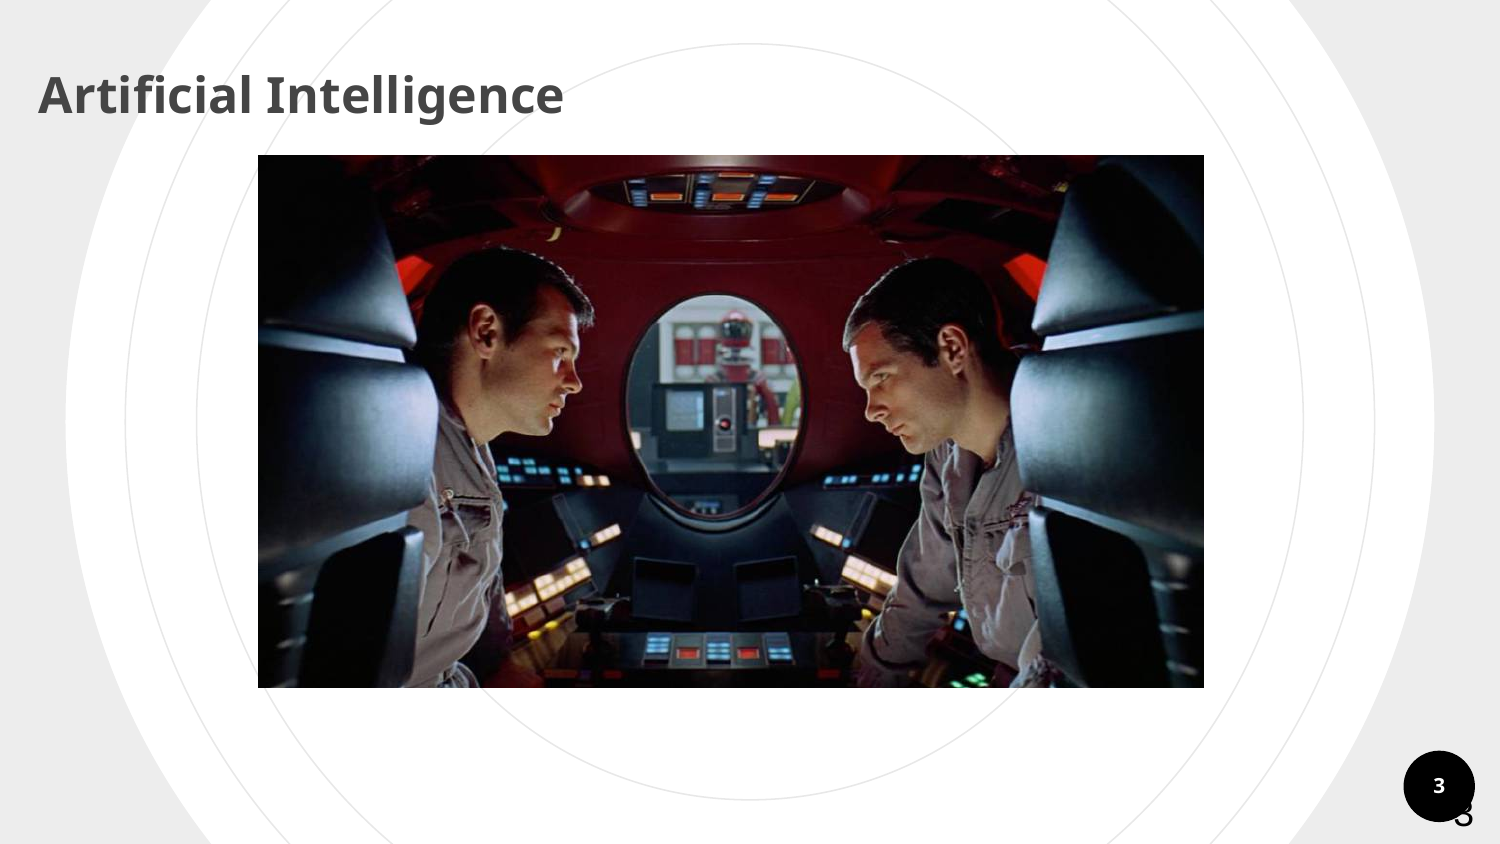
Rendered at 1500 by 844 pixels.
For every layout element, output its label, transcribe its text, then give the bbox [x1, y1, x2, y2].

picture [258, 155, 1204, 689]
text_box Artificial Intelligence [38, 39, 1461, 149]
slide_number 1 [1403, 750, 1475, 823]
